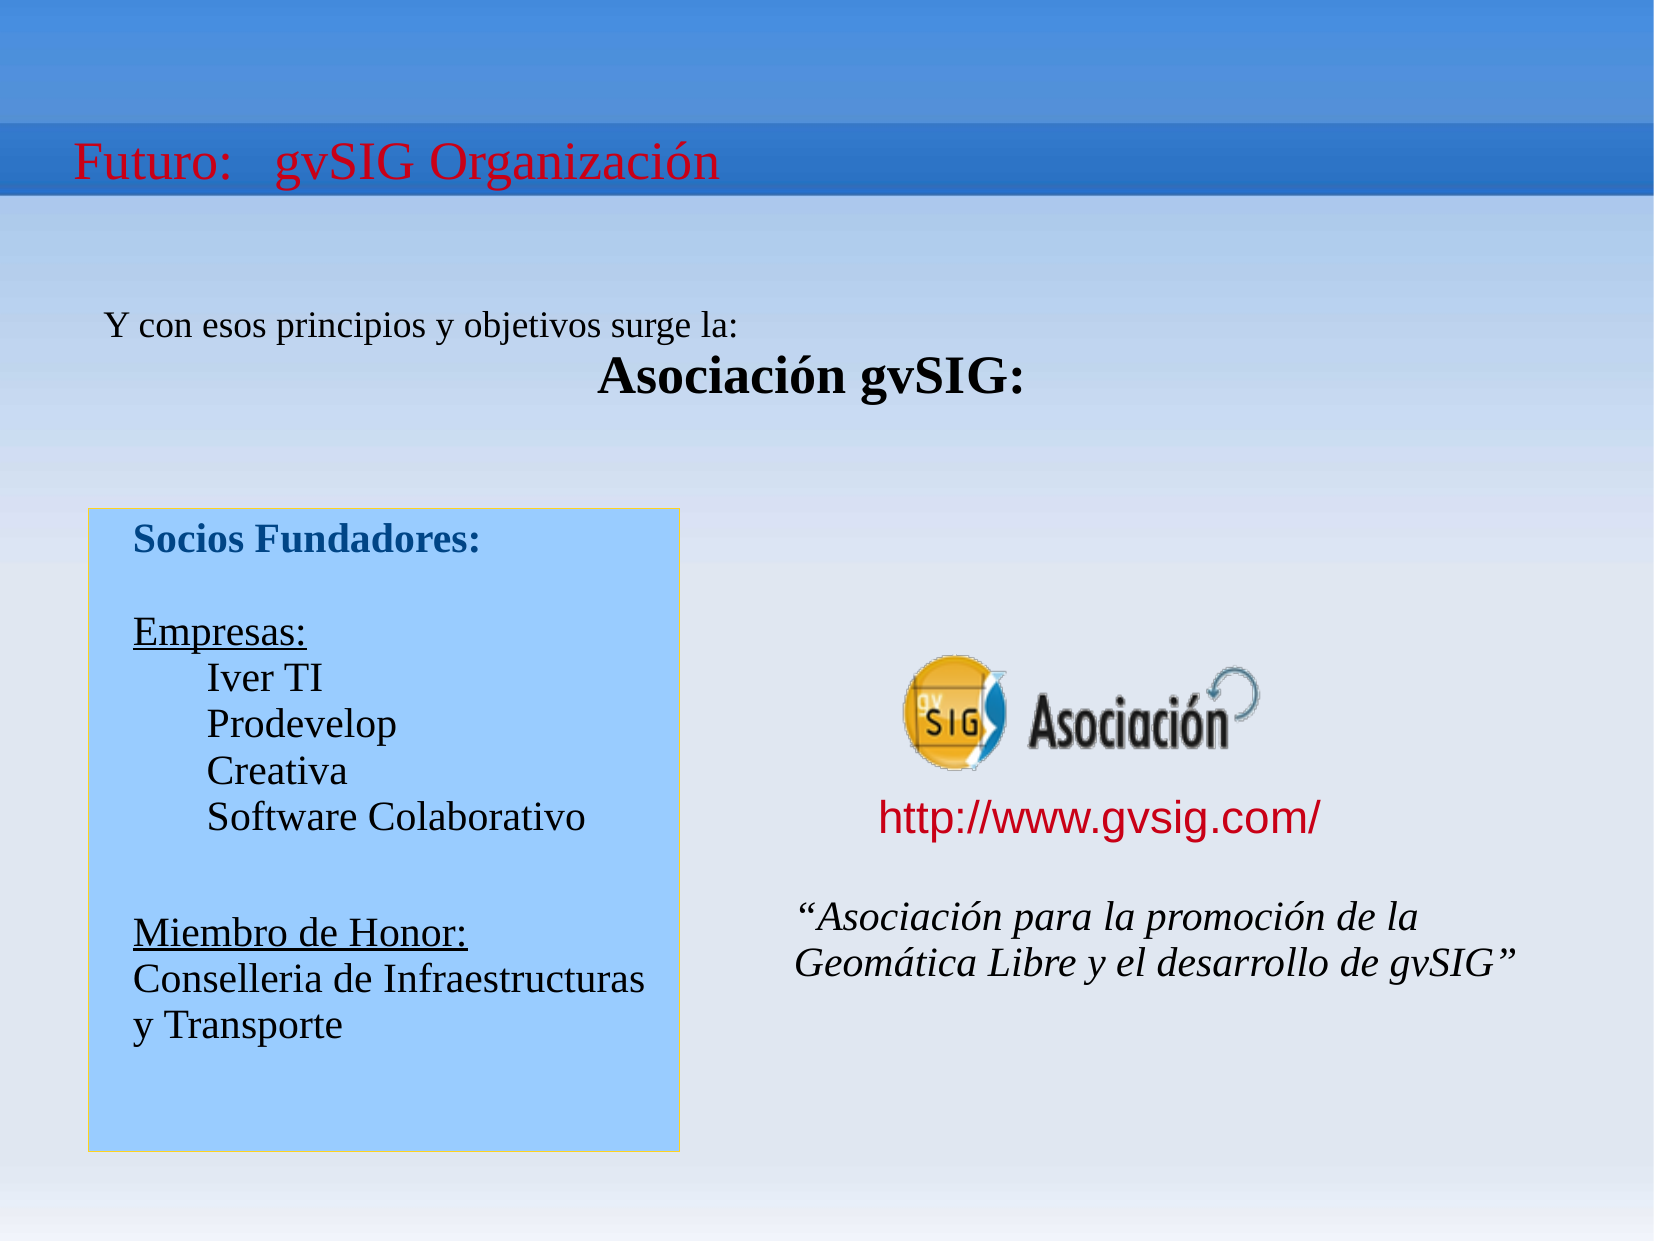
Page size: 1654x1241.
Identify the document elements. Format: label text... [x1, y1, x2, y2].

text_box [88, 508, 680, 1152]
text_box Y con esos principios y objetivos surge la: Asociación gvSIG: [88, 236, 1536, 870]
text_box Futuro: gvSIG Organización [59, 124, 975, 205]
text_box “Asociación para la promoción de la Geomática Libre y el desarrollo de gvSIG” [779, 885, 1565, 1031]
text_box Socios Fundadores: Empresas: Iver TI Prodevelop Creativa Software Colaborativo Miembro de Honor: Conselleria de Infraestructuras y Transporte [118, 508, 709, 1108]
text_box http://www.gvsig.com/ [841, 784, 1359, 878]
picture [0, 0, 1654, 1241]
